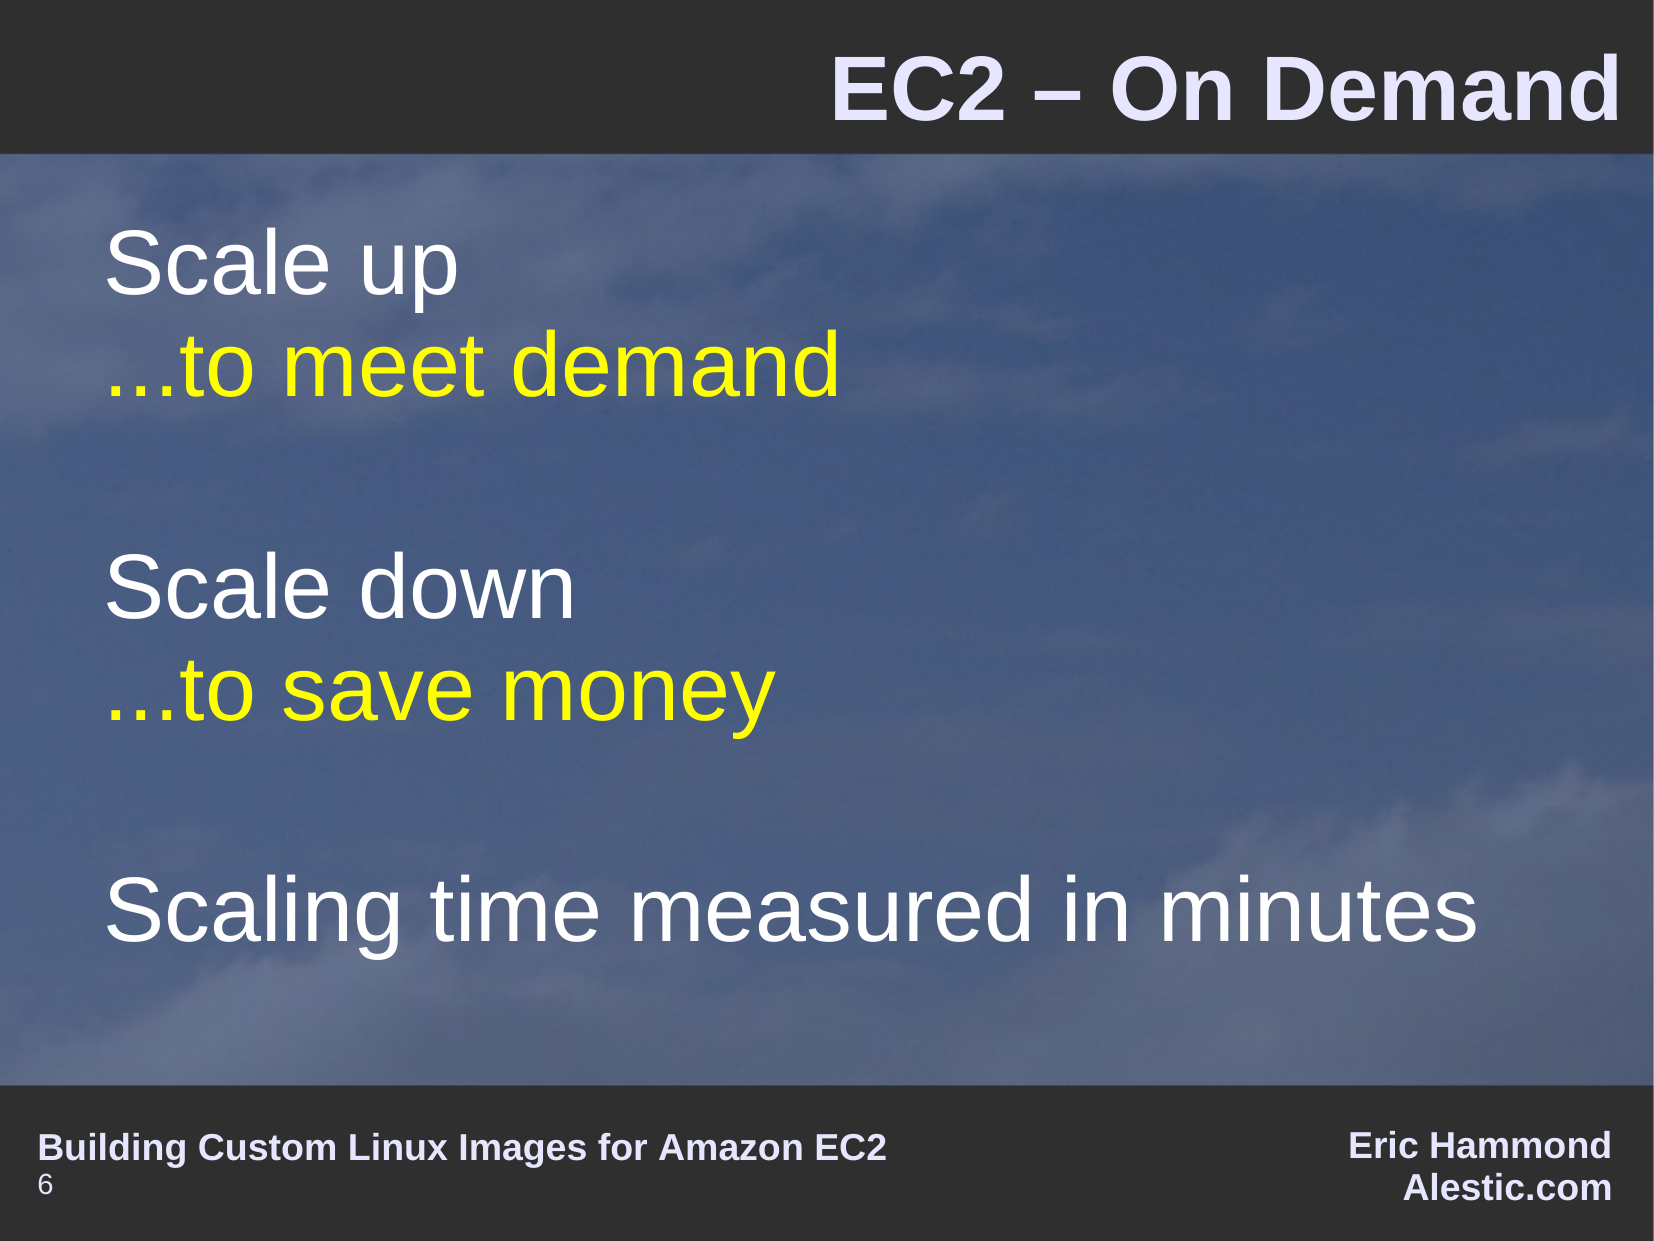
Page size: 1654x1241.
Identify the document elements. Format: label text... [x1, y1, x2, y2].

title Eric Hammond Alestic.com [1299, 1092, 1613, 1241]
title EC2 – On Demand [29, 29, 1625, 148]
picture [0, 0, 1654, 1241]
list Scale up ...to meet demand Scale down ...to save money Scaling time measured in minutes [32, 177, 1625, 996]
